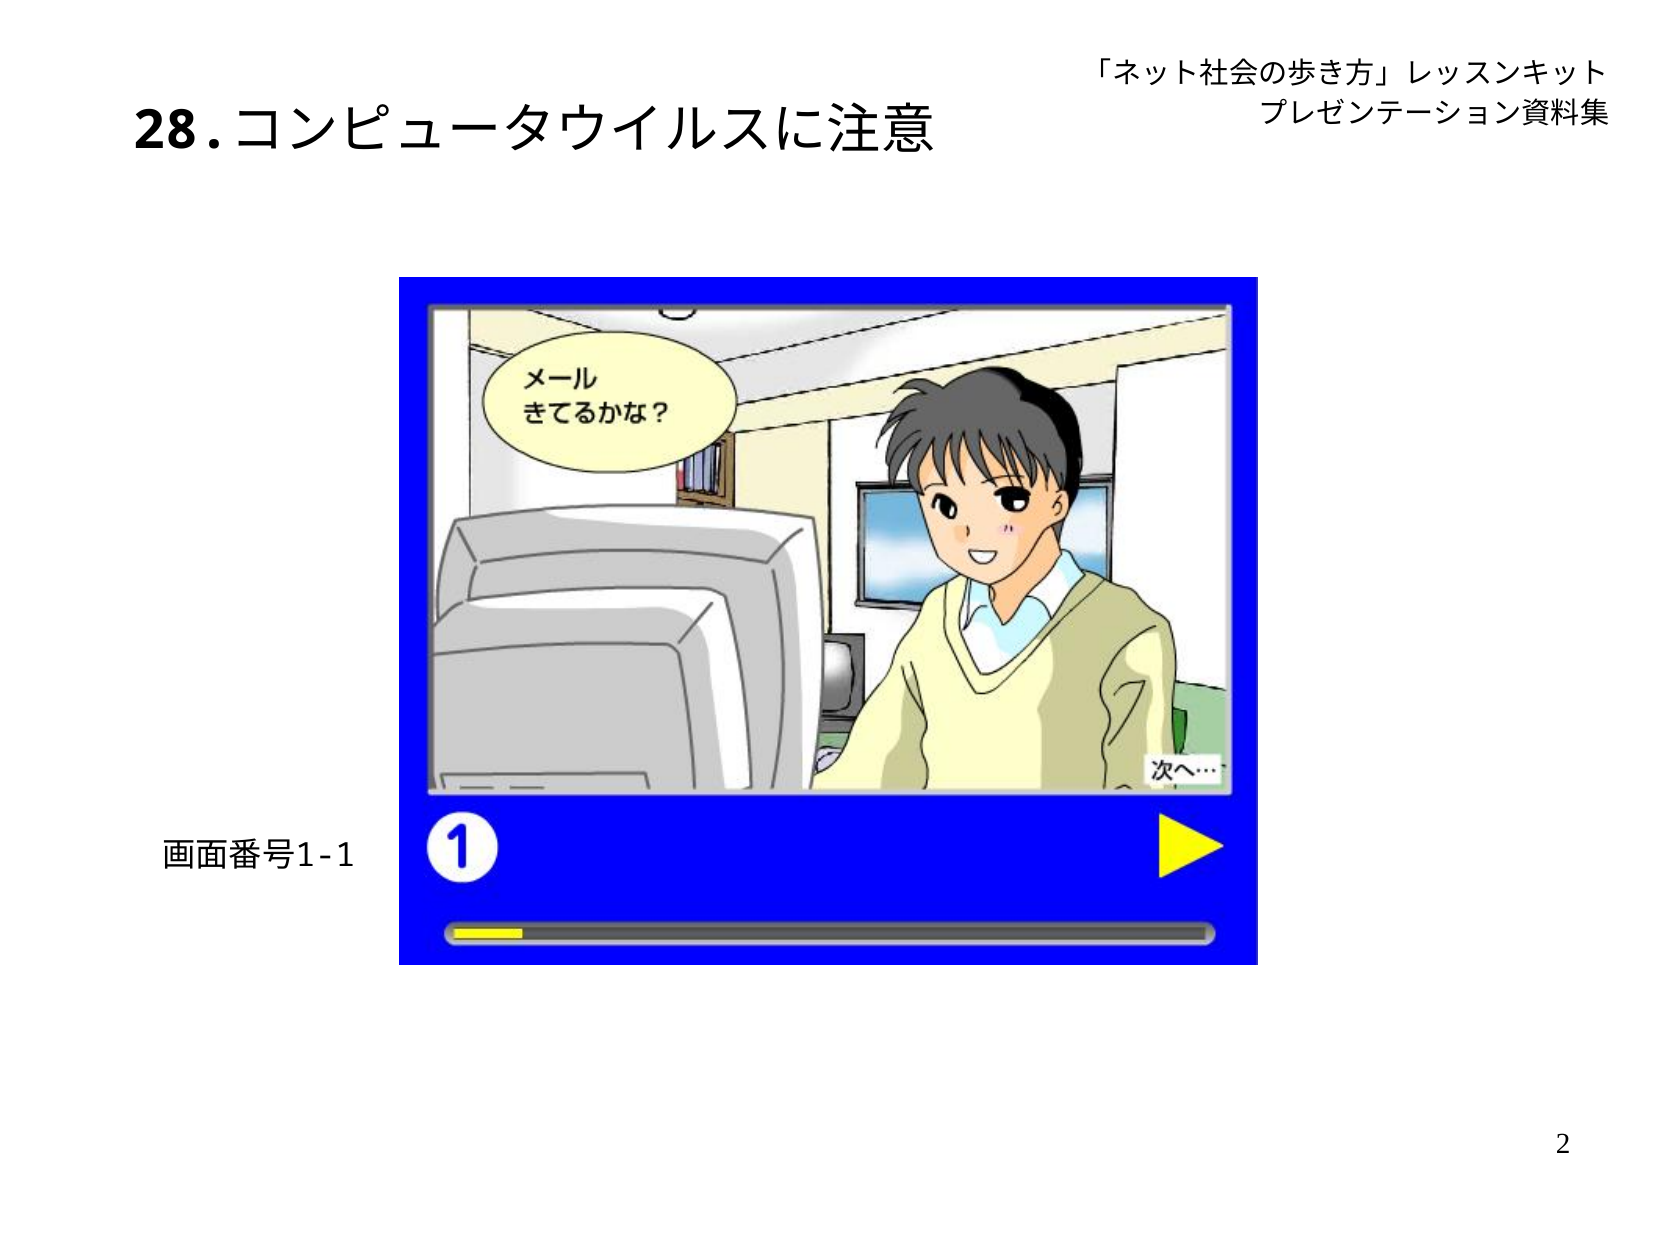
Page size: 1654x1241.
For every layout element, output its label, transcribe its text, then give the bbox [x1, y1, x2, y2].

text_box 画面番号1-1 [147, 826, 384, 882]
text_box 「ネット社会の歩き方」レッスンキット プレゼンテーション資料集 [1062, 44, 1625, 139]
picture [399, 277, 1258, 965]
text_box 28.コンピュータウイルスに注意 [118, 88, 1241, 169]
